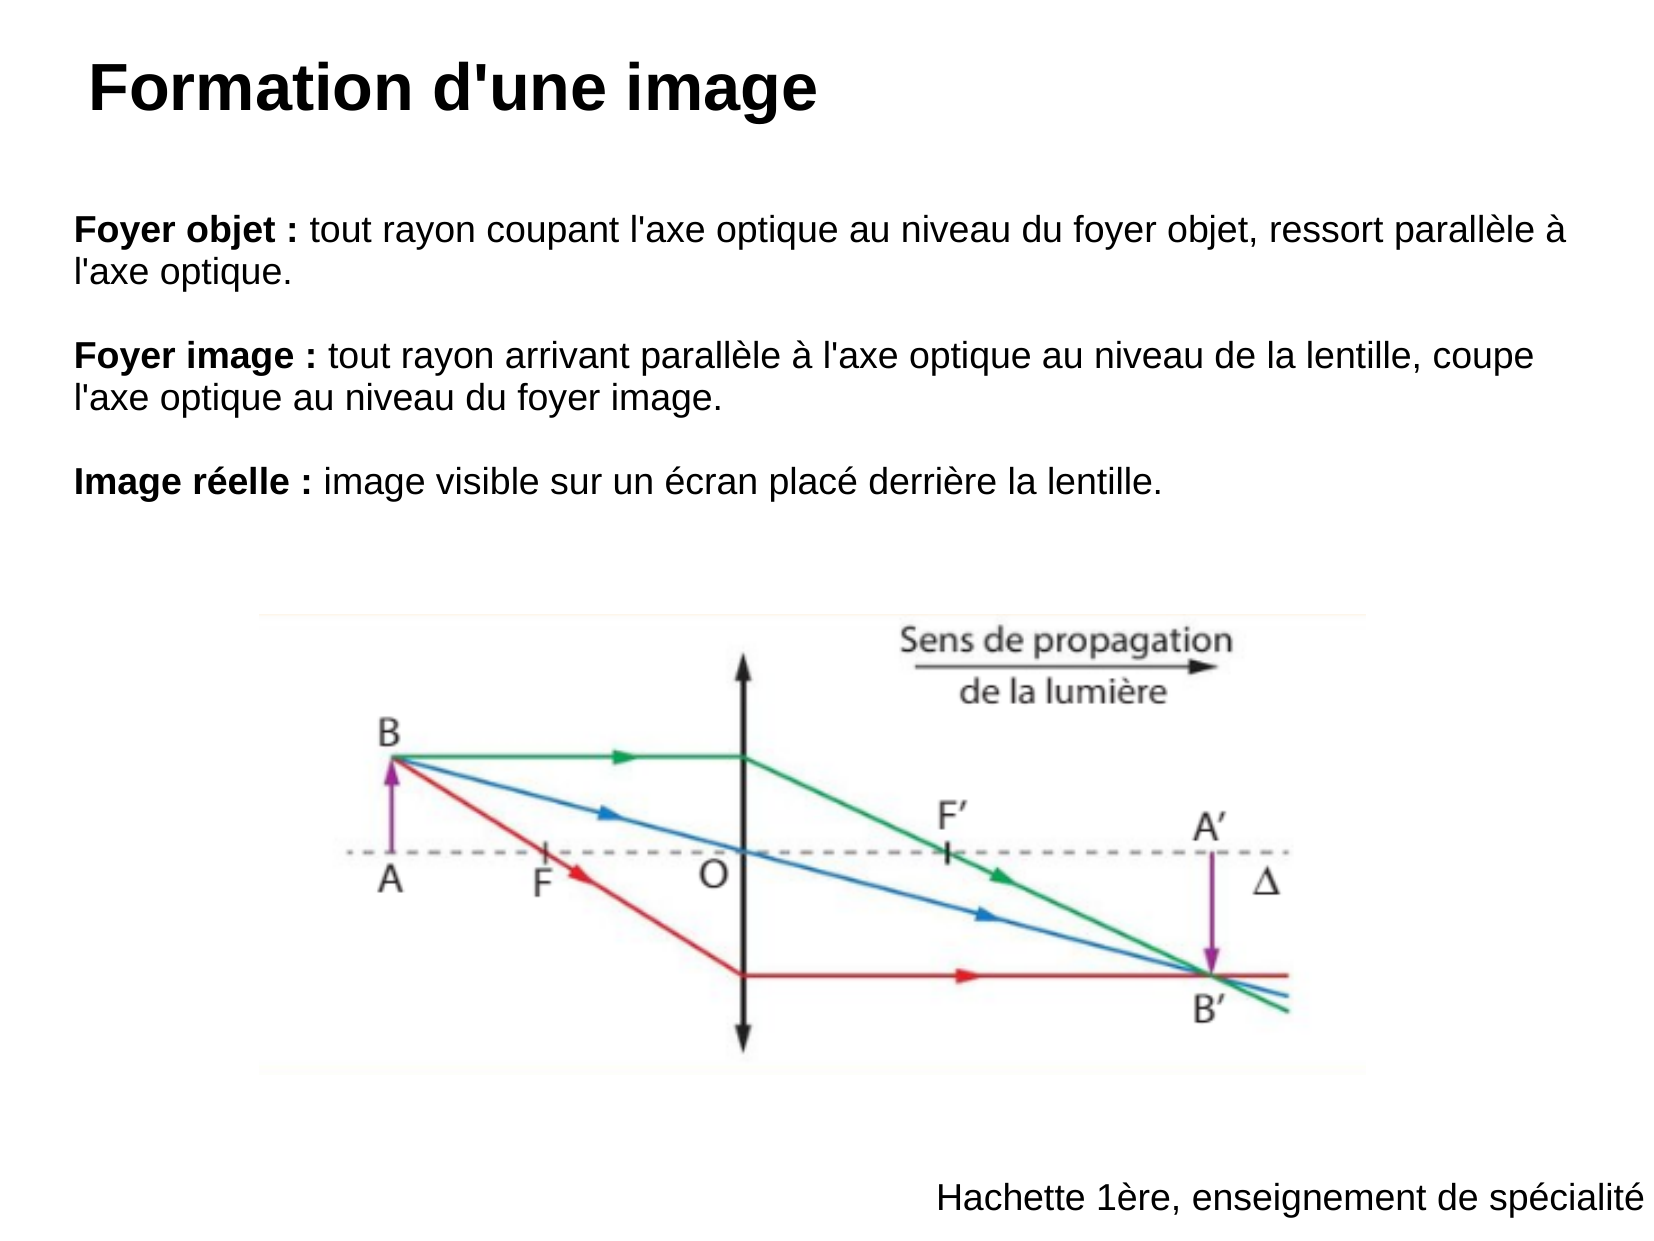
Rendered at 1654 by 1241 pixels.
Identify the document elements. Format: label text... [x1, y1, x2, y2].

picture [259, 614, 1366, 1075]
text_box Hachette 1ère, enseignement de spécialité [921, 1169, 1654, 1227]
text_box Foyer objet : tout rayon coupant l'axe optique au niveau du foyer objet, ressort parallèle à l'axe optique. Foyer image : tout rayon arrivant parallèle à l'axe optique au niveau de la lentille, coupe l'axe optique au niveau du foyer image. Image réelle : image visible sur un écran placé derrière la lentille. [59, 200, 1583, 515]
text_box Formation d'une image [0, 0, 863, 132]
